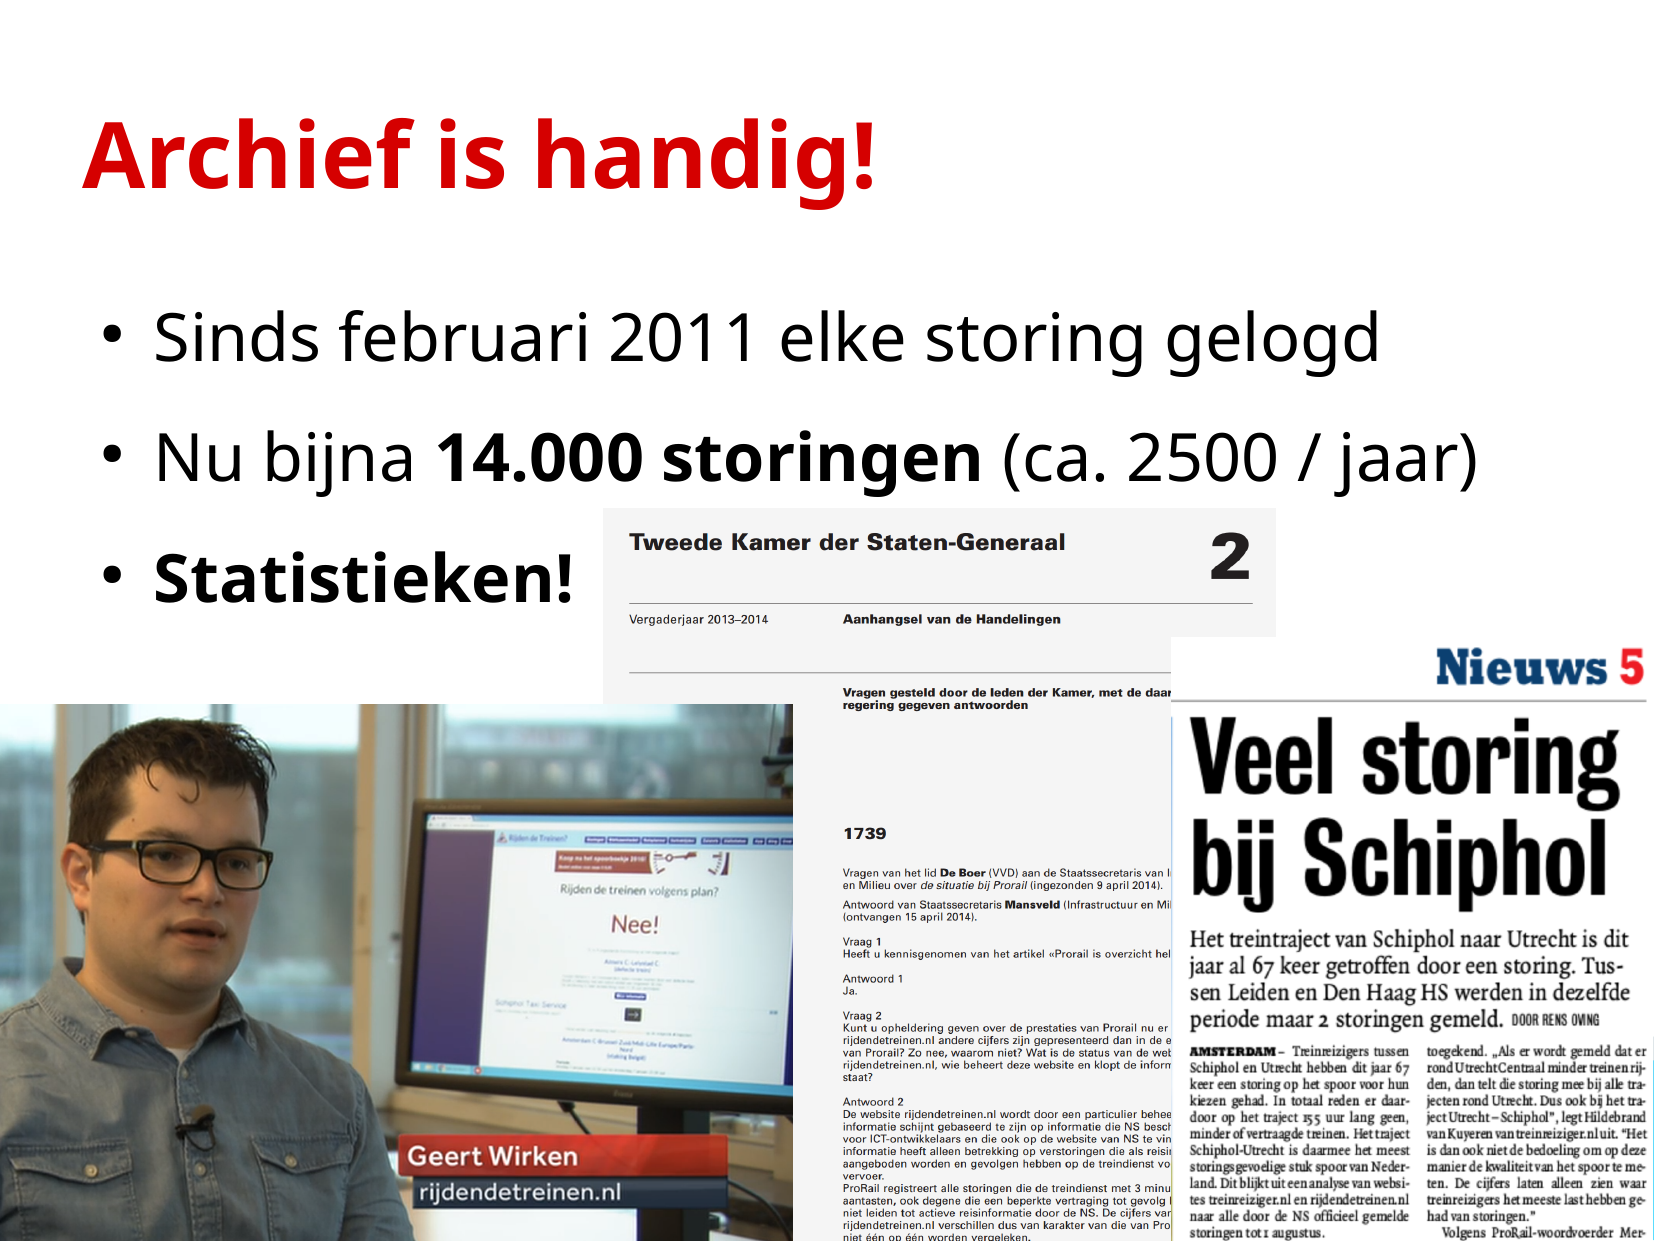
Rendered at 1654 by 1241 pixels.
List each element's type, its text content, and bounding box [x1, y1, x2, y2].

title Archief is handig! [82, 49, 1571, 257]
picture [0, 508, 1654, 1241]
list Sinds februari 2011 elke storing gelogd Nu bijna 14.000 storingen (ca. 2500 / jaar) Statistieken! [82, 290, 1571, 704]
